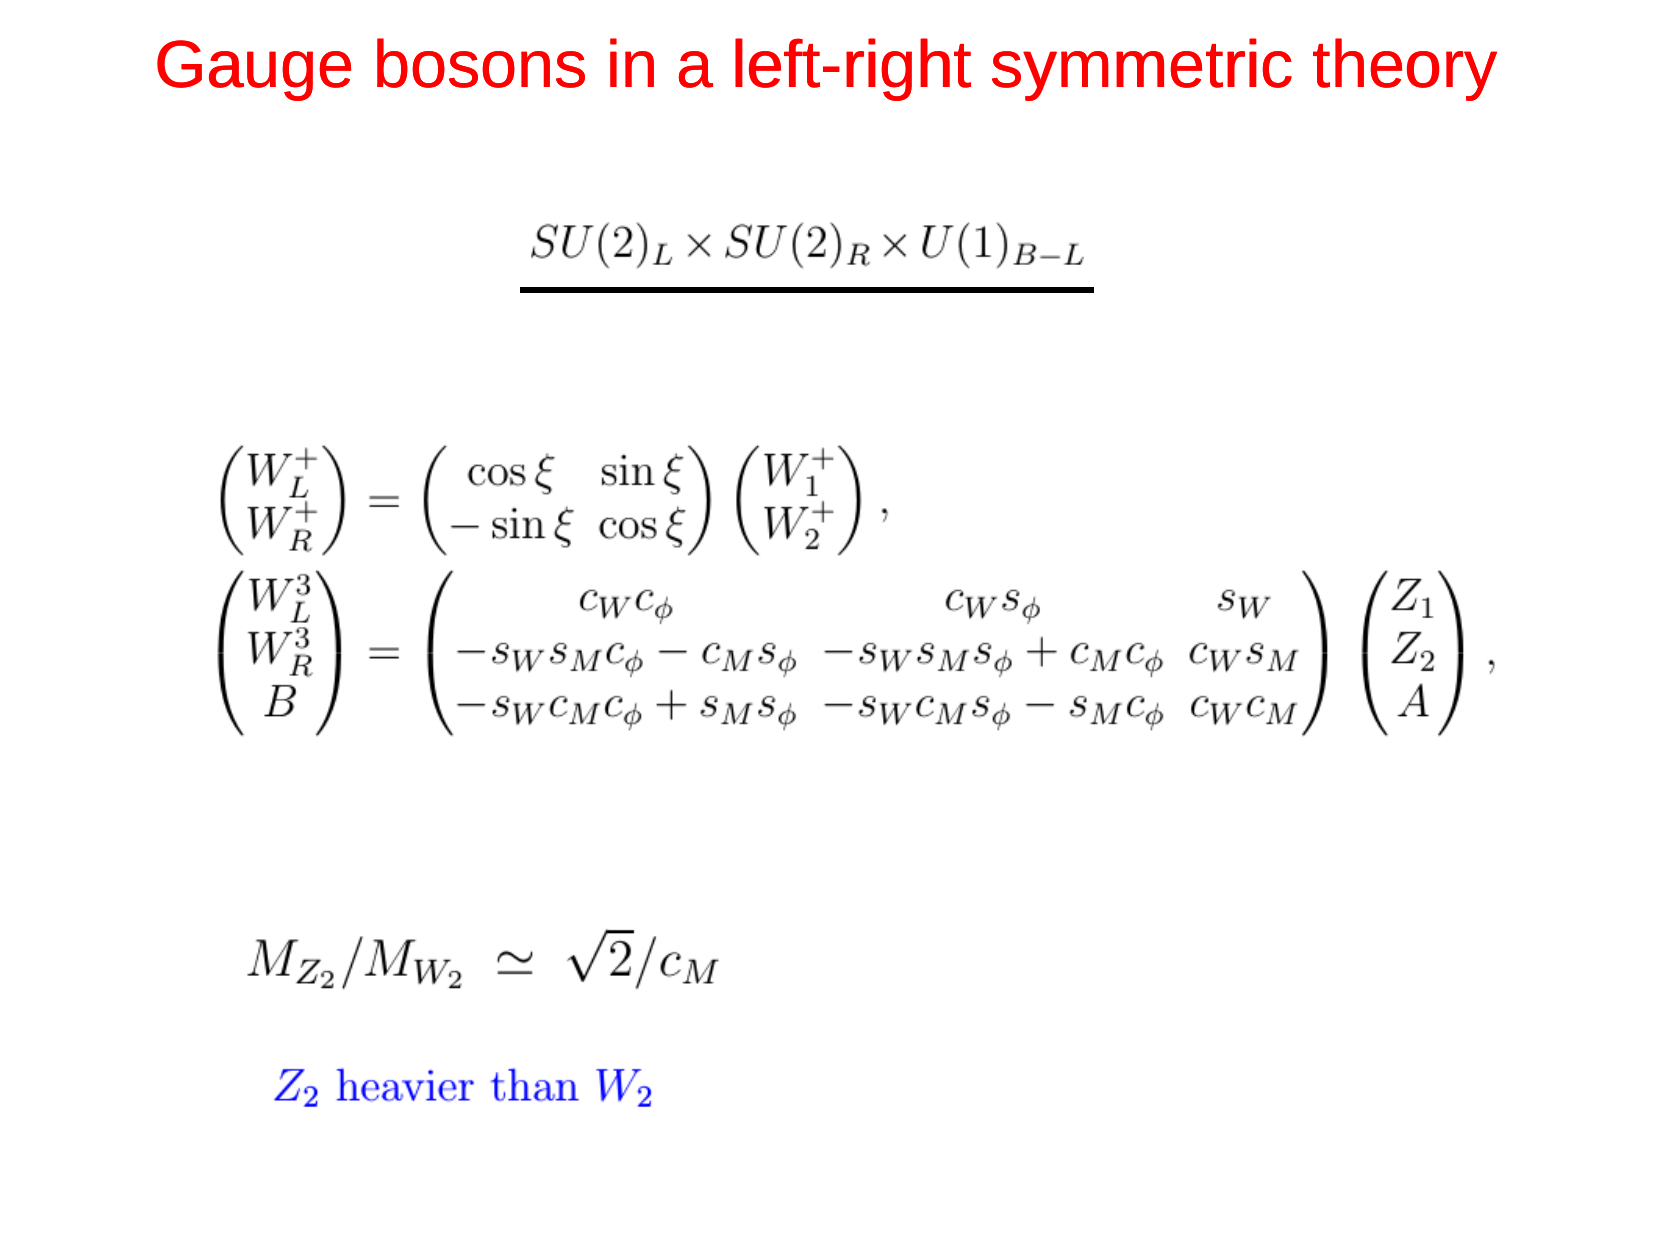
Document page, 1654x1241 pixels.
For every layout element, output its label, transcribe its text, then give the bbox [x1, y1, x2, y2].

picture [519, 210, 1131, 276]
picture [232, 921, 736, 991]
picture [135, 429, 1576, 766]
picture [258, 1038, 706, 1141]
title Gauge bosons in a left-right symmetric theory [83, 0, 1572, 168]
